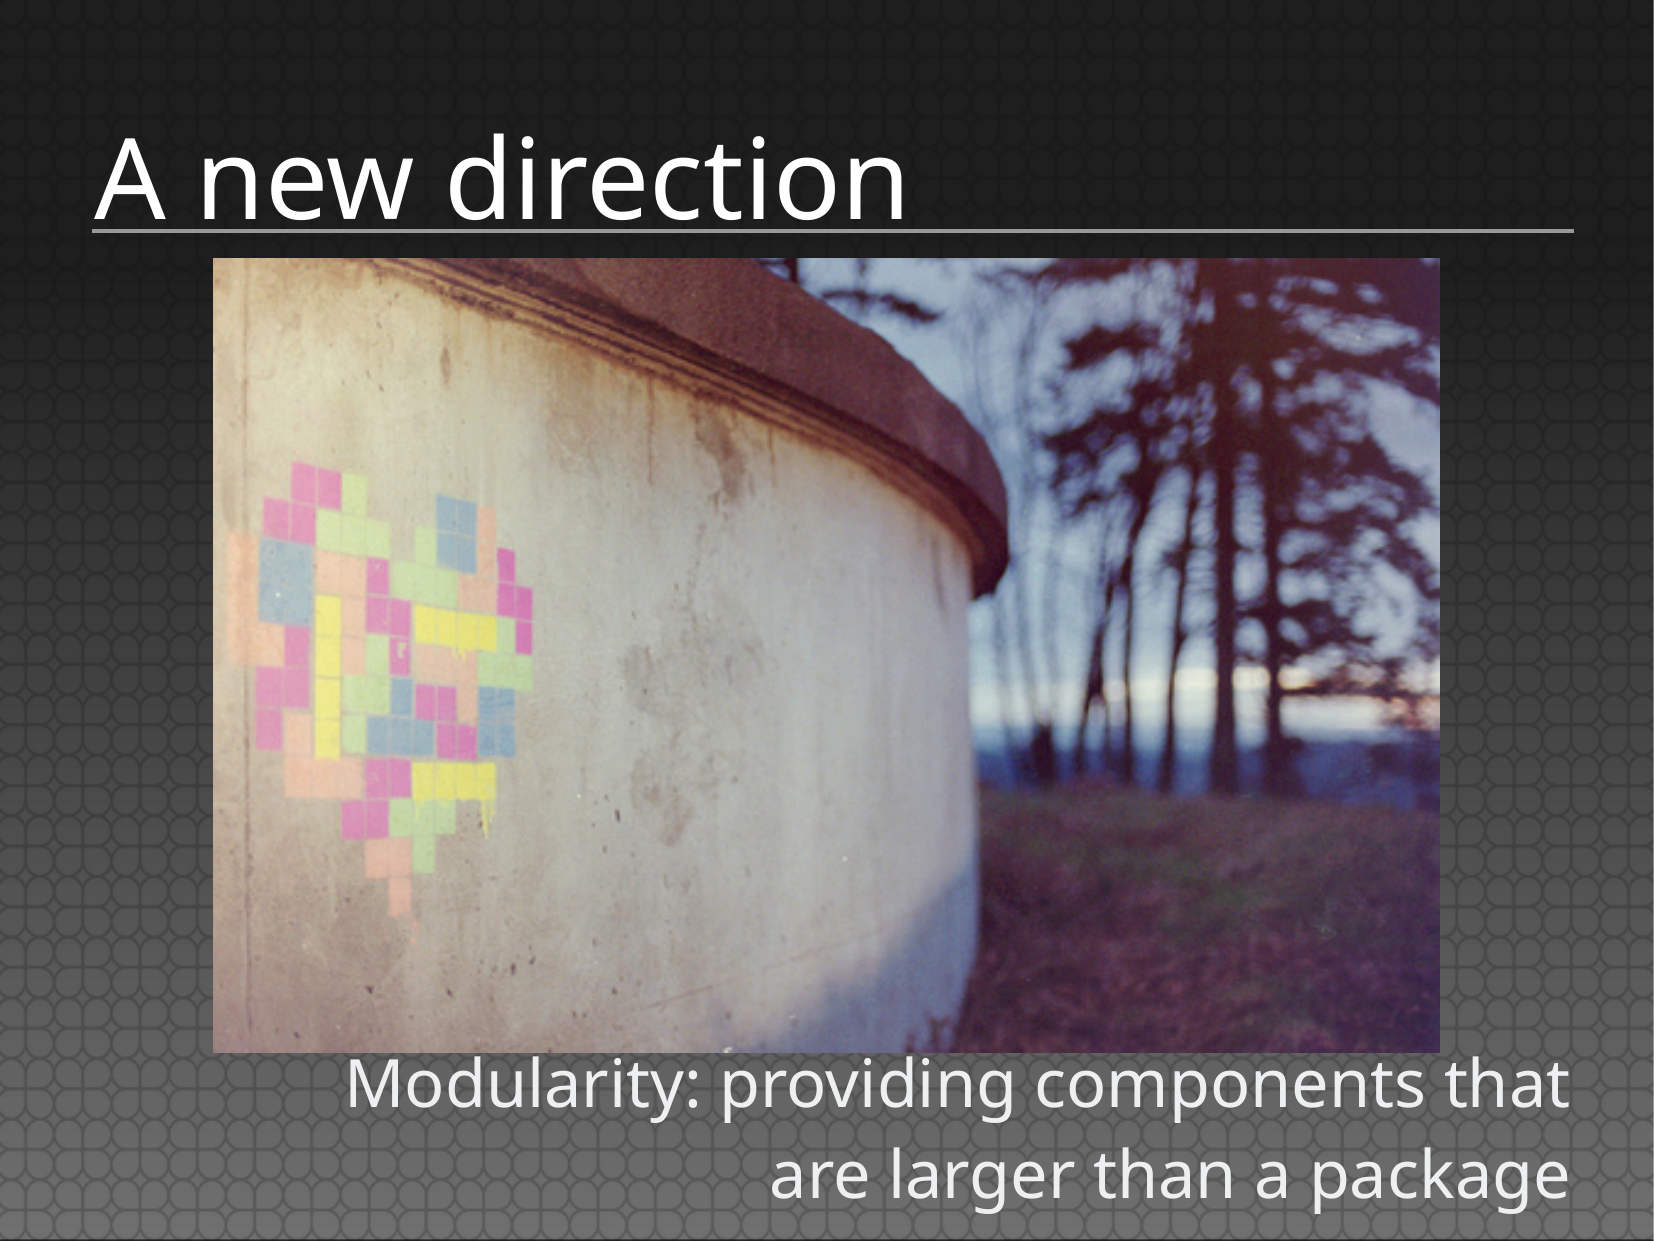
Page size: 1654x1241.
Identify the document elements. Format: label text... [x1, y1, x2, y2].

list Modularity: providing components that are larger than a package [261, 1030, 1573, 1219]
title A new direction [94, 100, 1426, 251]
picture [0, 0, 1654, 1241]
